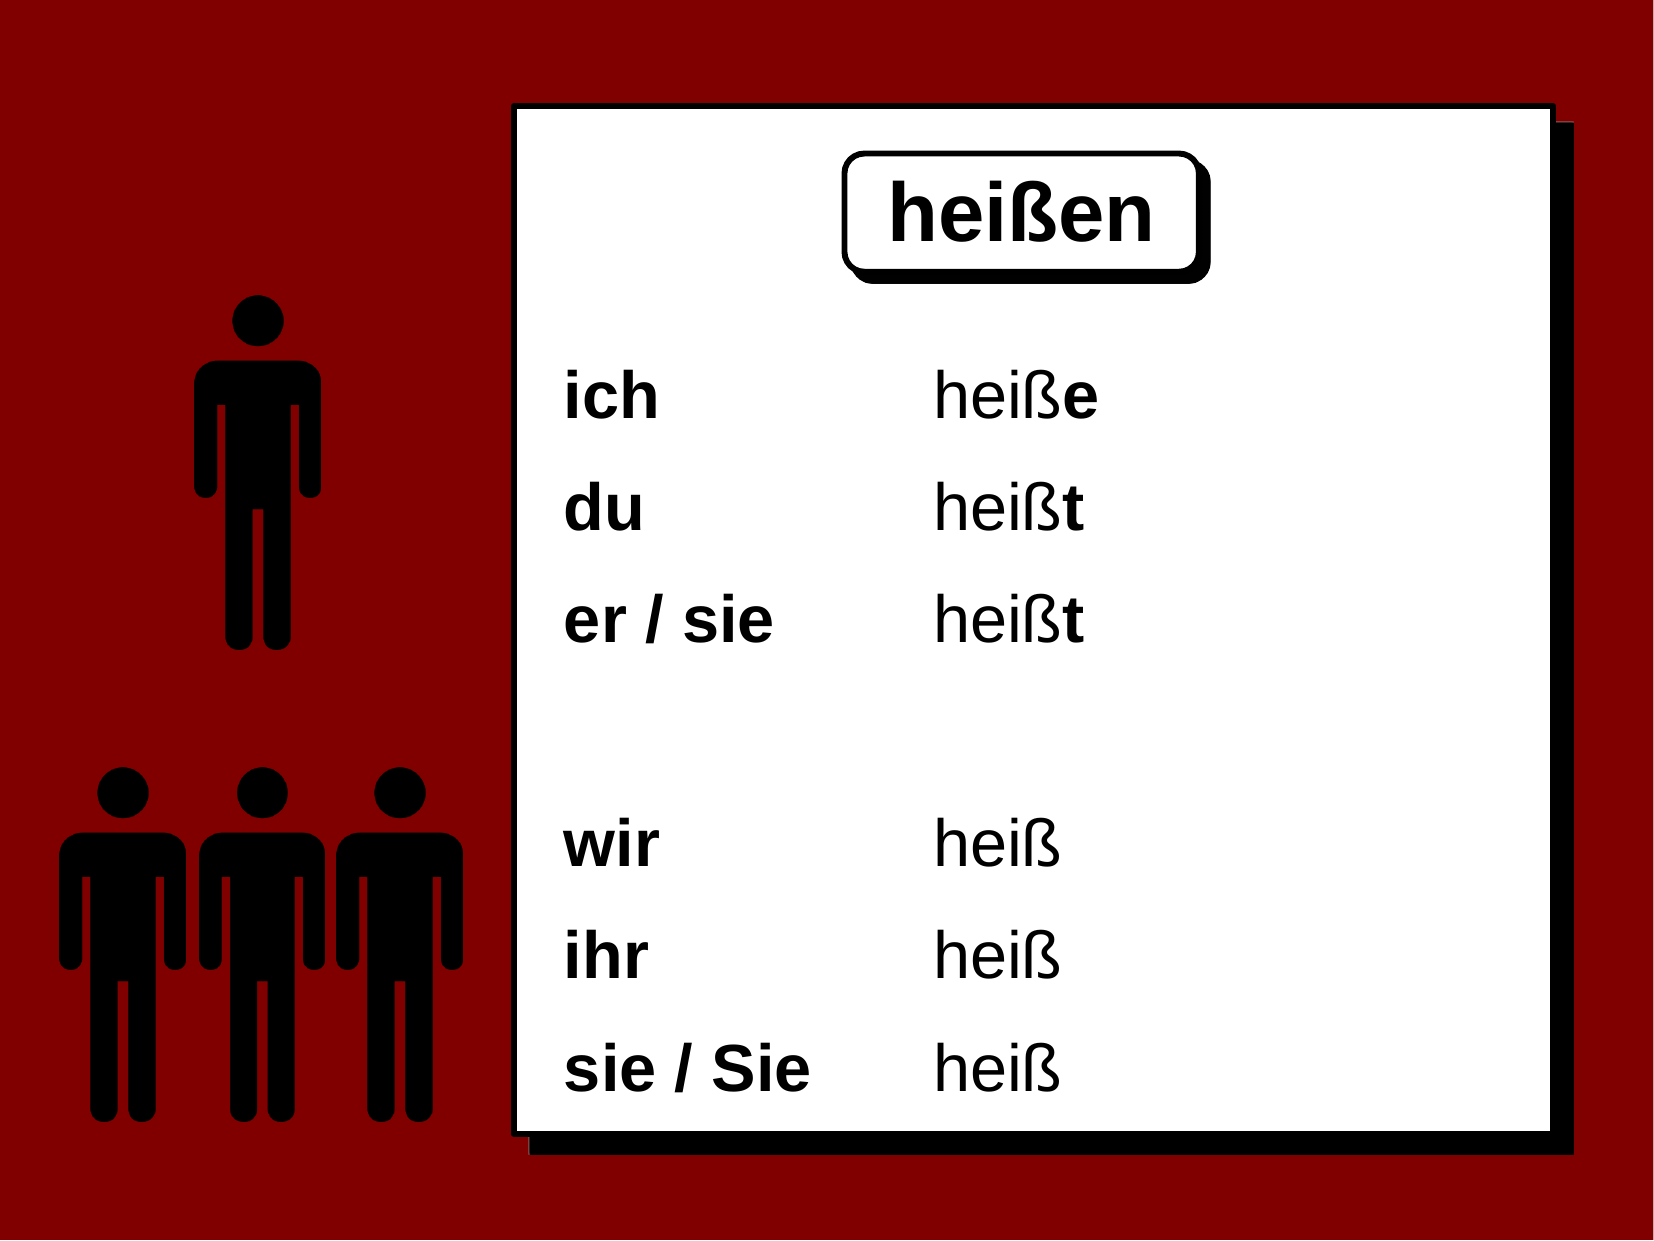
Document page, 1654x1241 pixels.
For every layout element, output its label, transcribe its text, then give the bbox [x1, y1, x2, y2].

text_box heißen [844, 153, 1199, 272]
text_box ich heiße du heißt er / sie heißt wir heiß ihr heiß sie / Sie heiß [549, 312, 1554, 1106]
picture [199, 767, 325, 1123]
picture [194, 295, 321, 650]
picture [59, 767, 186, 1123]
text_box [513, 106, 1554, 1134]
picture [336, 767, 463, 1123]
